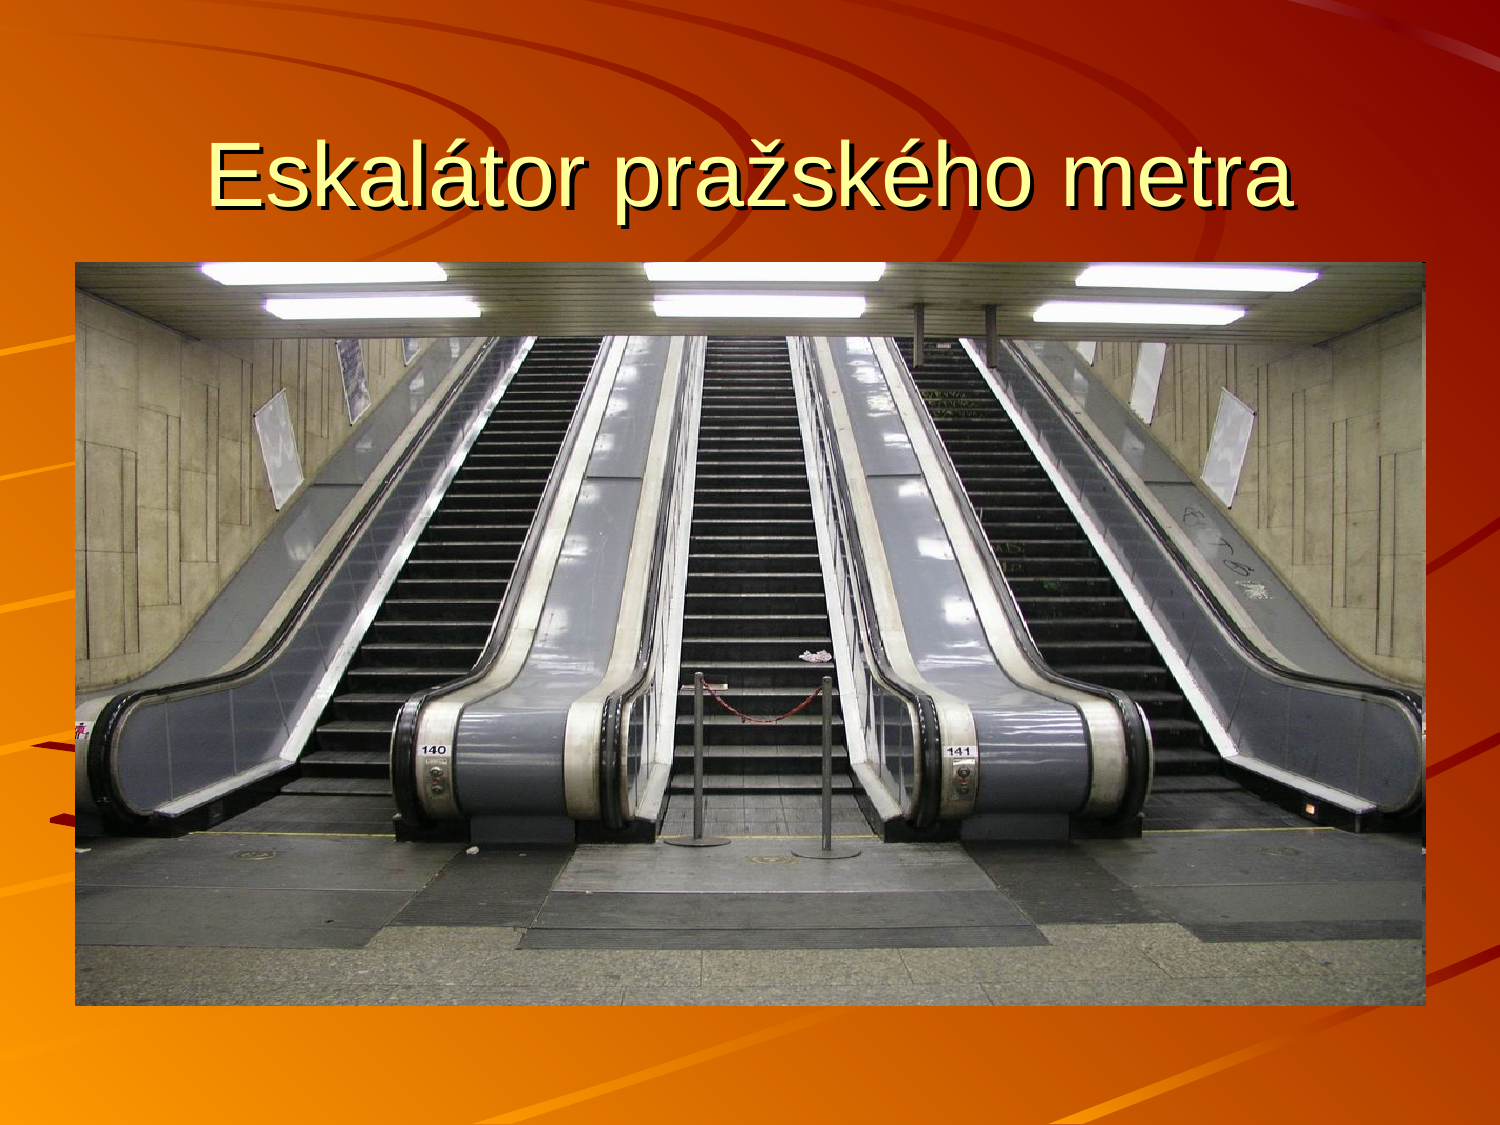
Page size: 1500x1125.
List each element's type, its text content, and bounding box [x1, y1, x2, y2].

title Eskalátor pražského metra [75, 25, 1426, 233]
picture [75, 262, 1426, 1006]
